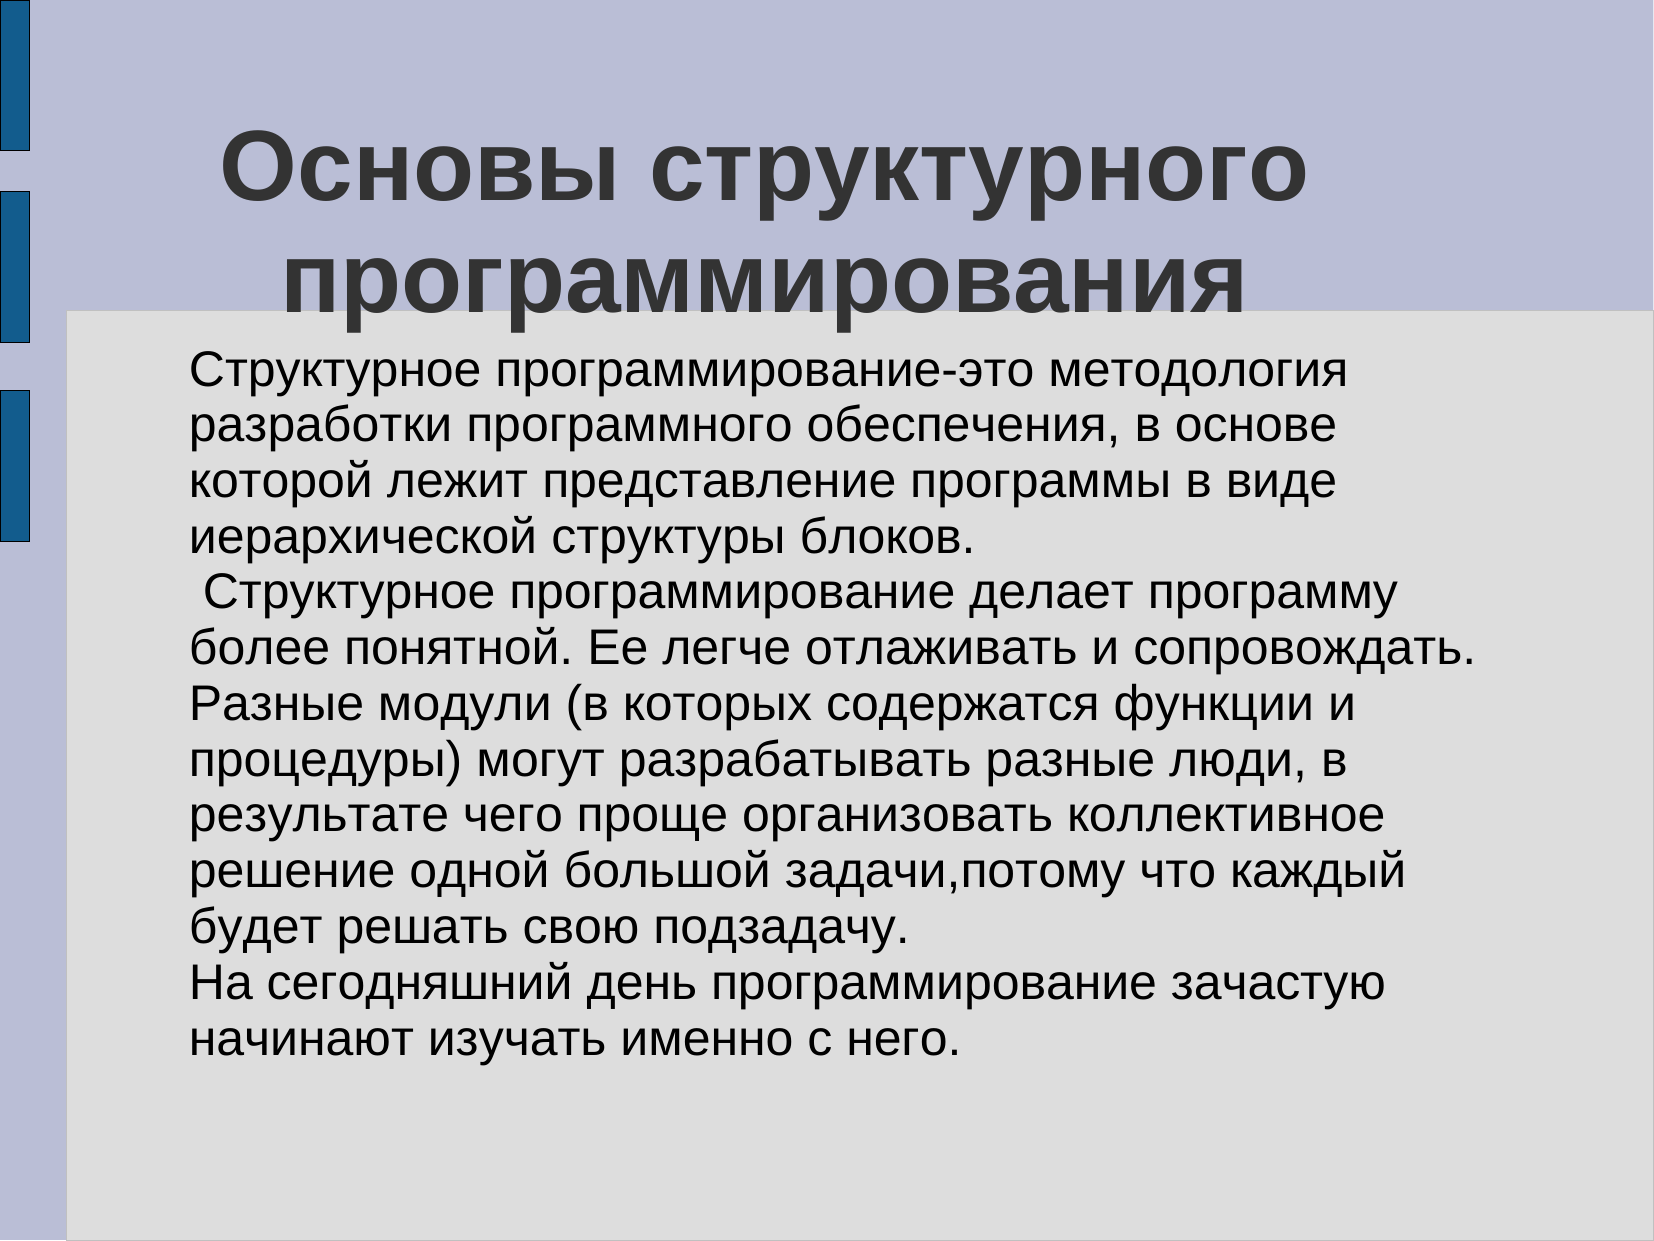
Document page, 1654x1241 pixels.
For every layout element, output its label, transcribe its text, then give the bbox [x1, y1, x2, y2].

title Основы структурного программирования [59, 109, 1472, 334]
list Структурное программирование-это методология разработки программного обеспечения, в основе которой лежит представление программы в виде иерархической структуры блоков. Структурное программирование делает программу более понятной. Ее легче отлаживать и сопровождать. Разные модули (в которых содержатся функции и процедуры) могут разрабатывать разные люди, в результате чего проще организовать коллективное решение одной большой задачи,потому что каждый будет решать свою подзадачу. На сегодняшний день программирование зачастую начинают изучать именно с него. [118, 340, 1500, 1123]
